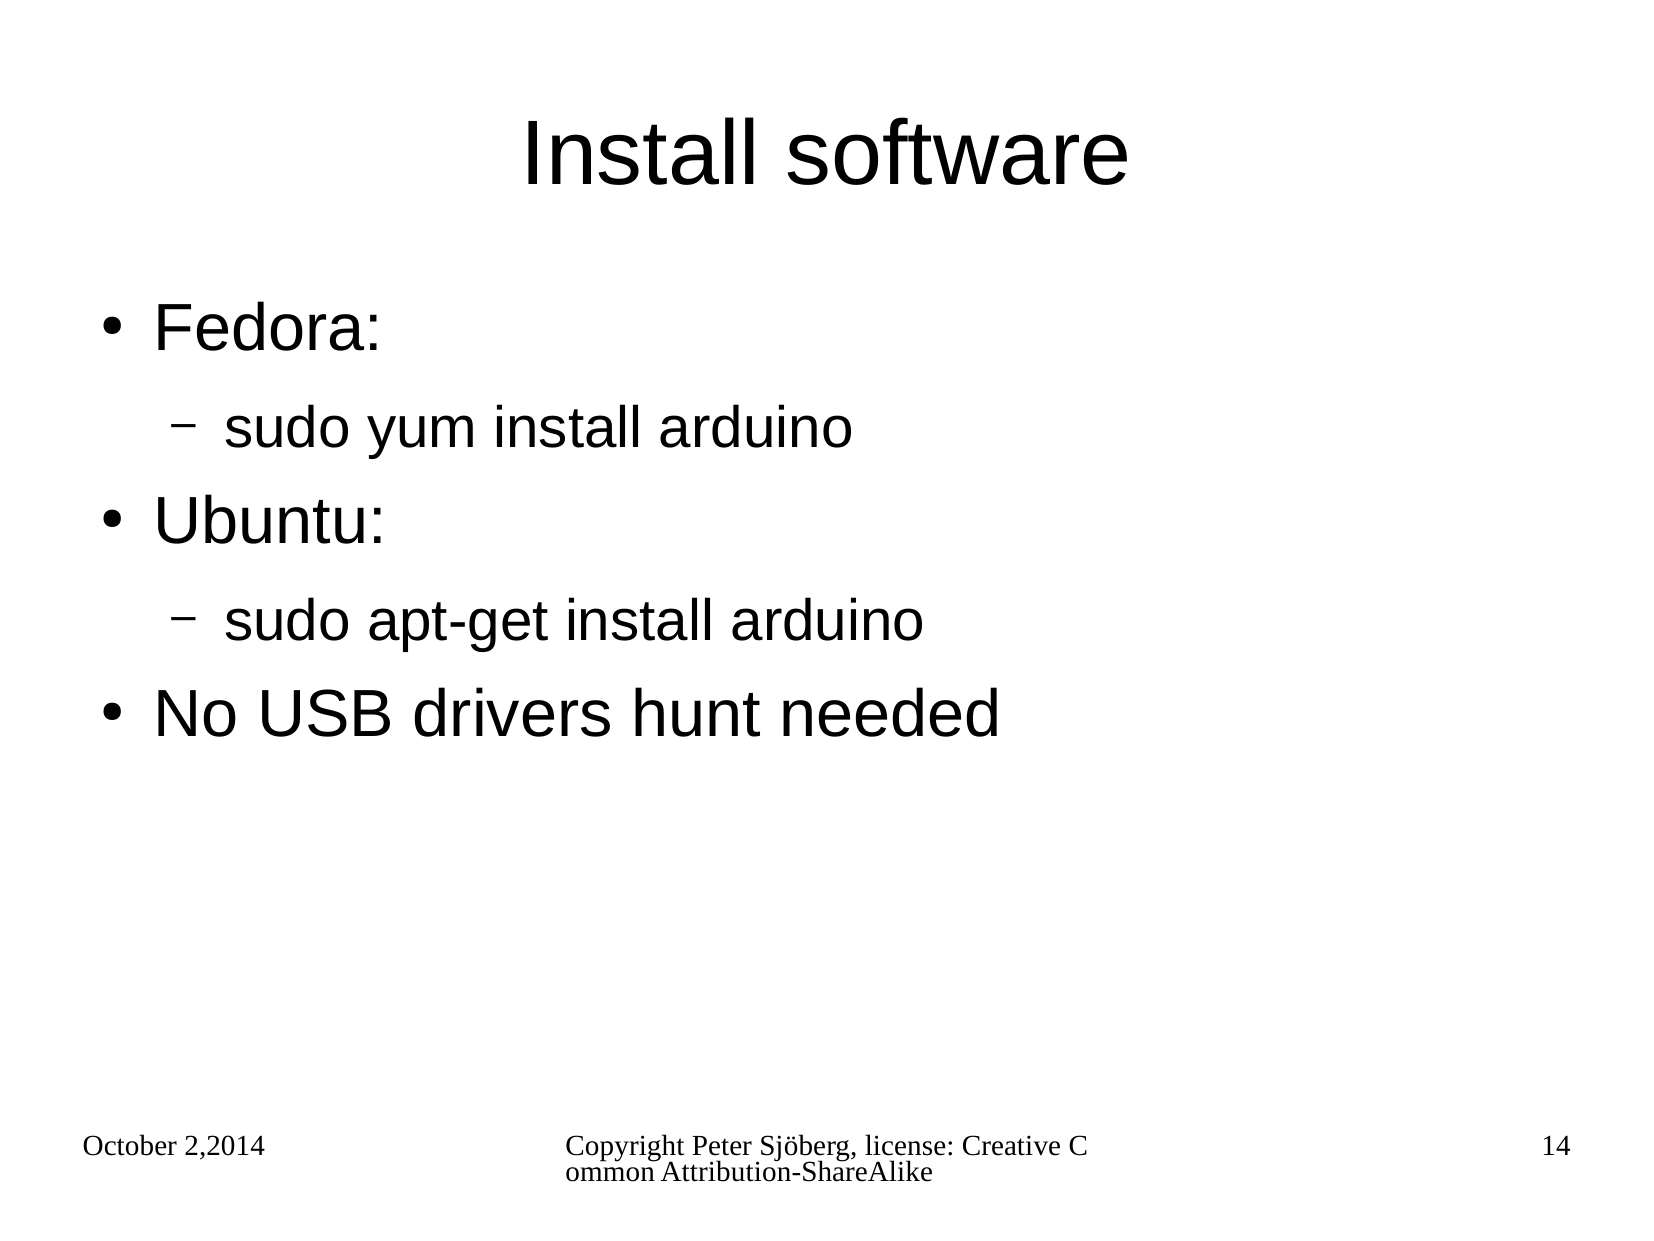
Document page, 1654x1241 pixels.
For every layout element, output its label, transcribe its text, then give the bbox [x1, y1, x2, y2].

title Install software [82, 49, 1571, 257]
list Fedora: sudo yum install arduino Ubuntu: sudo apt-get install arduino No USB drivers hunt needed [82, 290, 1571, 1010]
